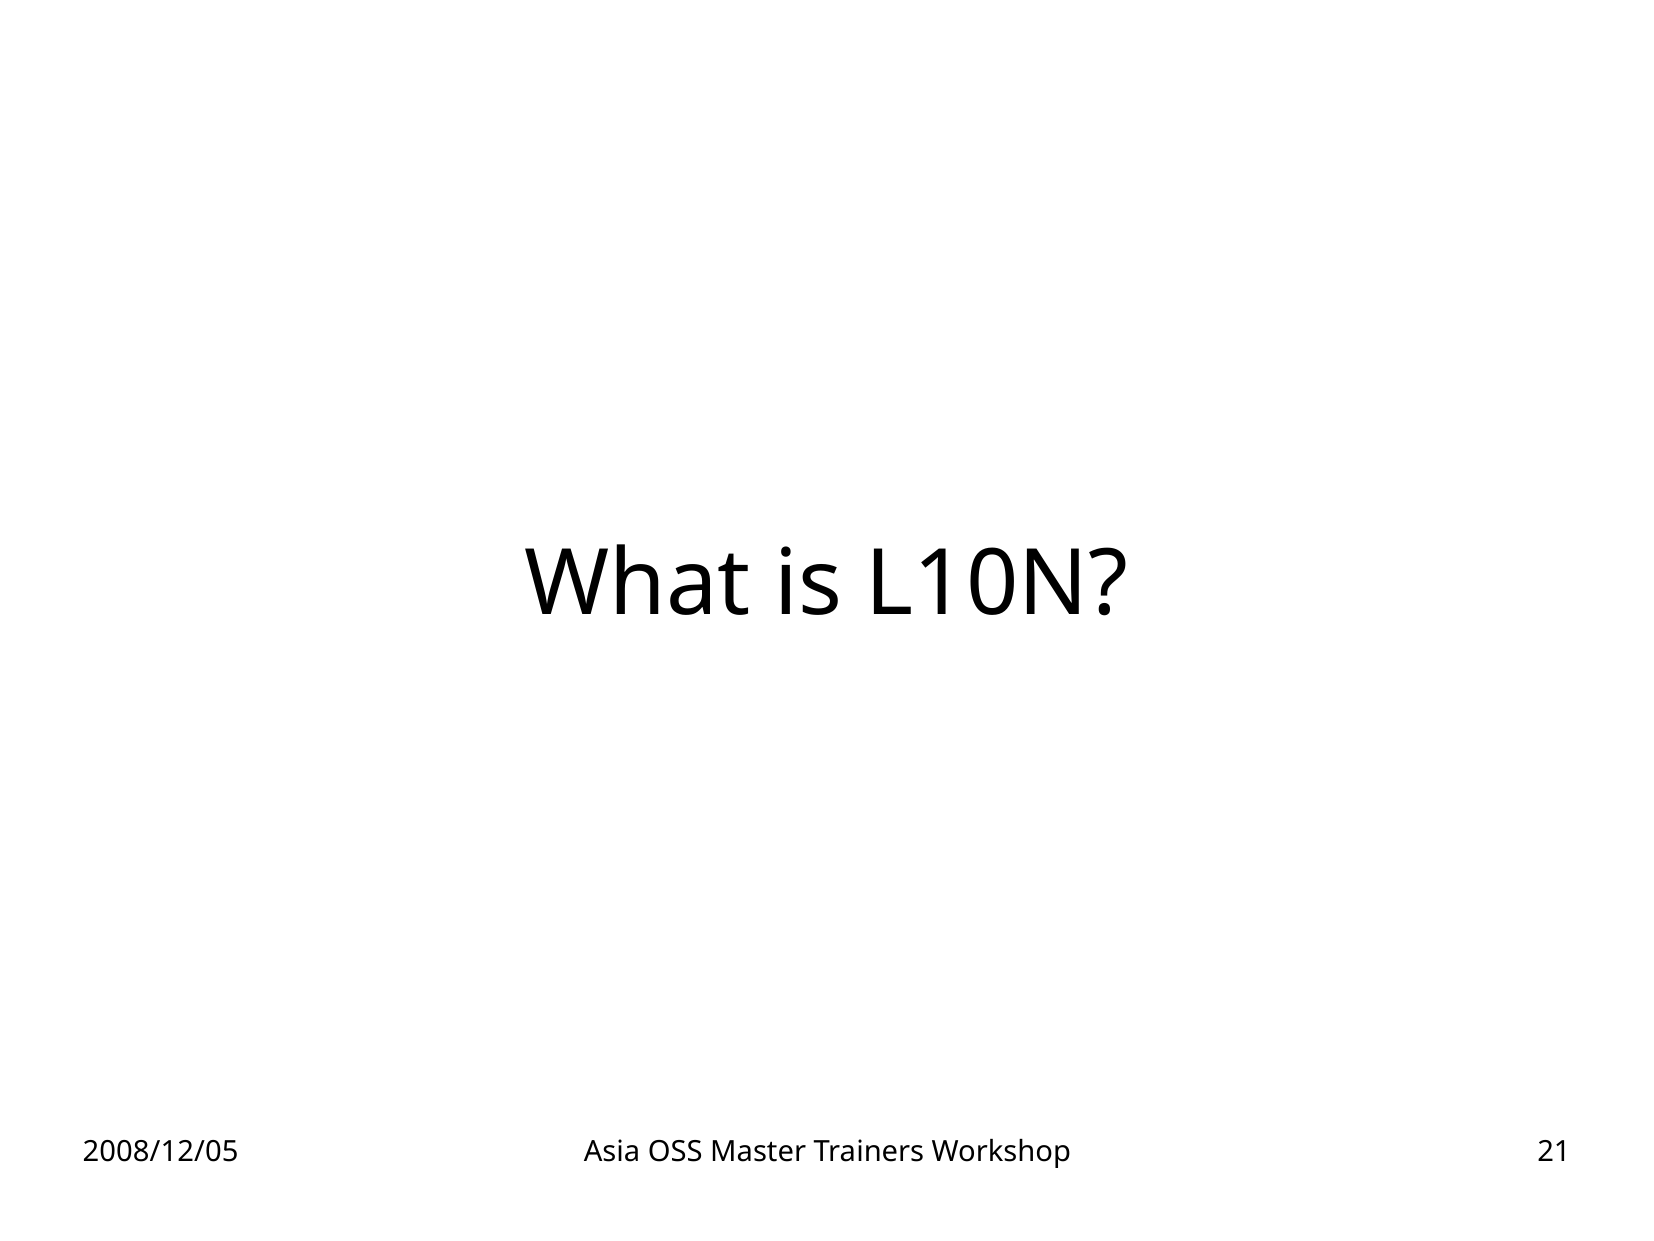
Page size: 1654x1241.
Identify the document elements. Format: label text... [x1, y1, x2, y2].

title What is L10N? [82, 49, 1571, 1109]
